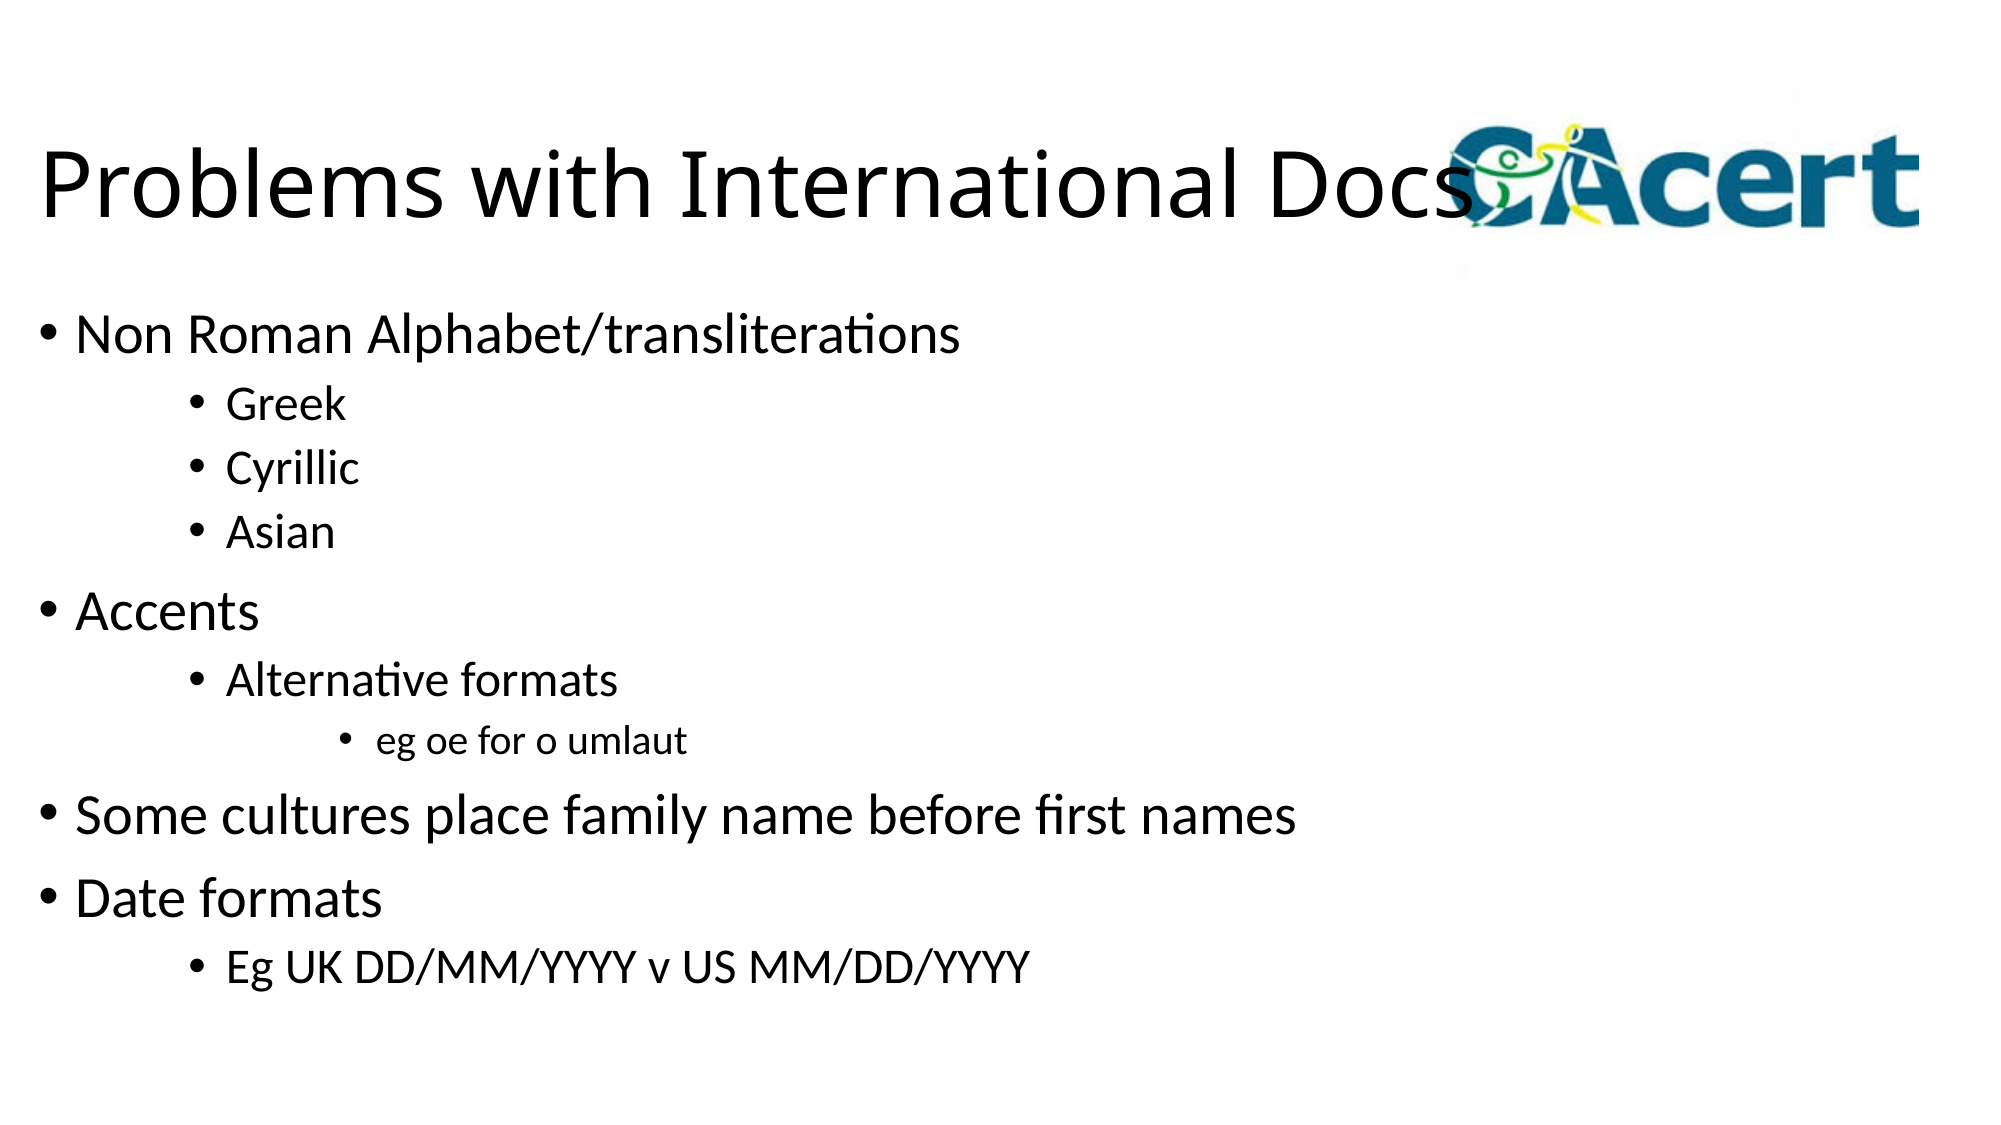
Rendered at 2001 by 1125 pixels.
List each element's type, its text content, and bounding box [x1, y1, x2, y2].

title Problems with International Docs [23, 78, 1749, 296]
list Non Roman Alphabet/transliterations Greek Cyrillic Asian Accents Alternative formats eg oe for o umlaut Some cultures place family name before first names Date formats Eg UK DD/MM/YYYY v US MM/DD/YYYY [23, 296, 2000, 1063]
